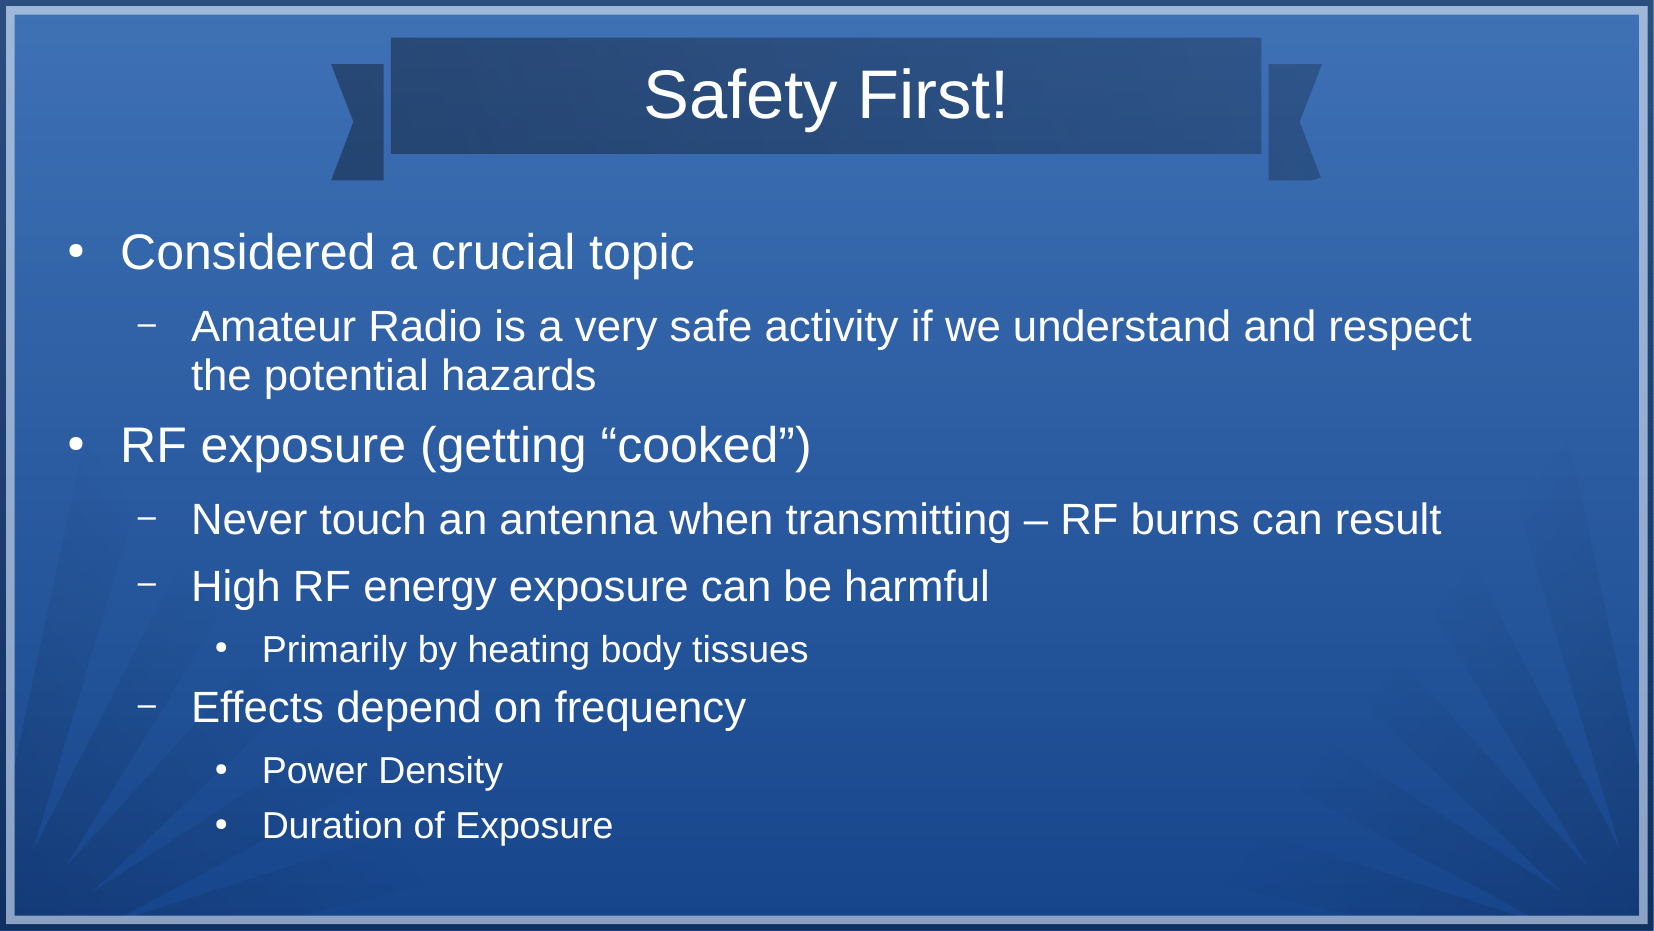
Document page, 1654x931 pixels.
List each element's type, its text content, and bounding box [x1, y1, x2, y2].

list Considered a crucial topic Amateur Radio is a very safe activity if we understand and respect the potential hazards RF exposure (getting “cooked”) Never touch an antenna when transmitting – RF burns can result High RF energy exposure can be harmful Primarily by heating body tissues Effects depend on frequency Power Density Duration of Exposure [49, 224, 1538, 848]
title Safety First! [389, 35, 1264, 154]
